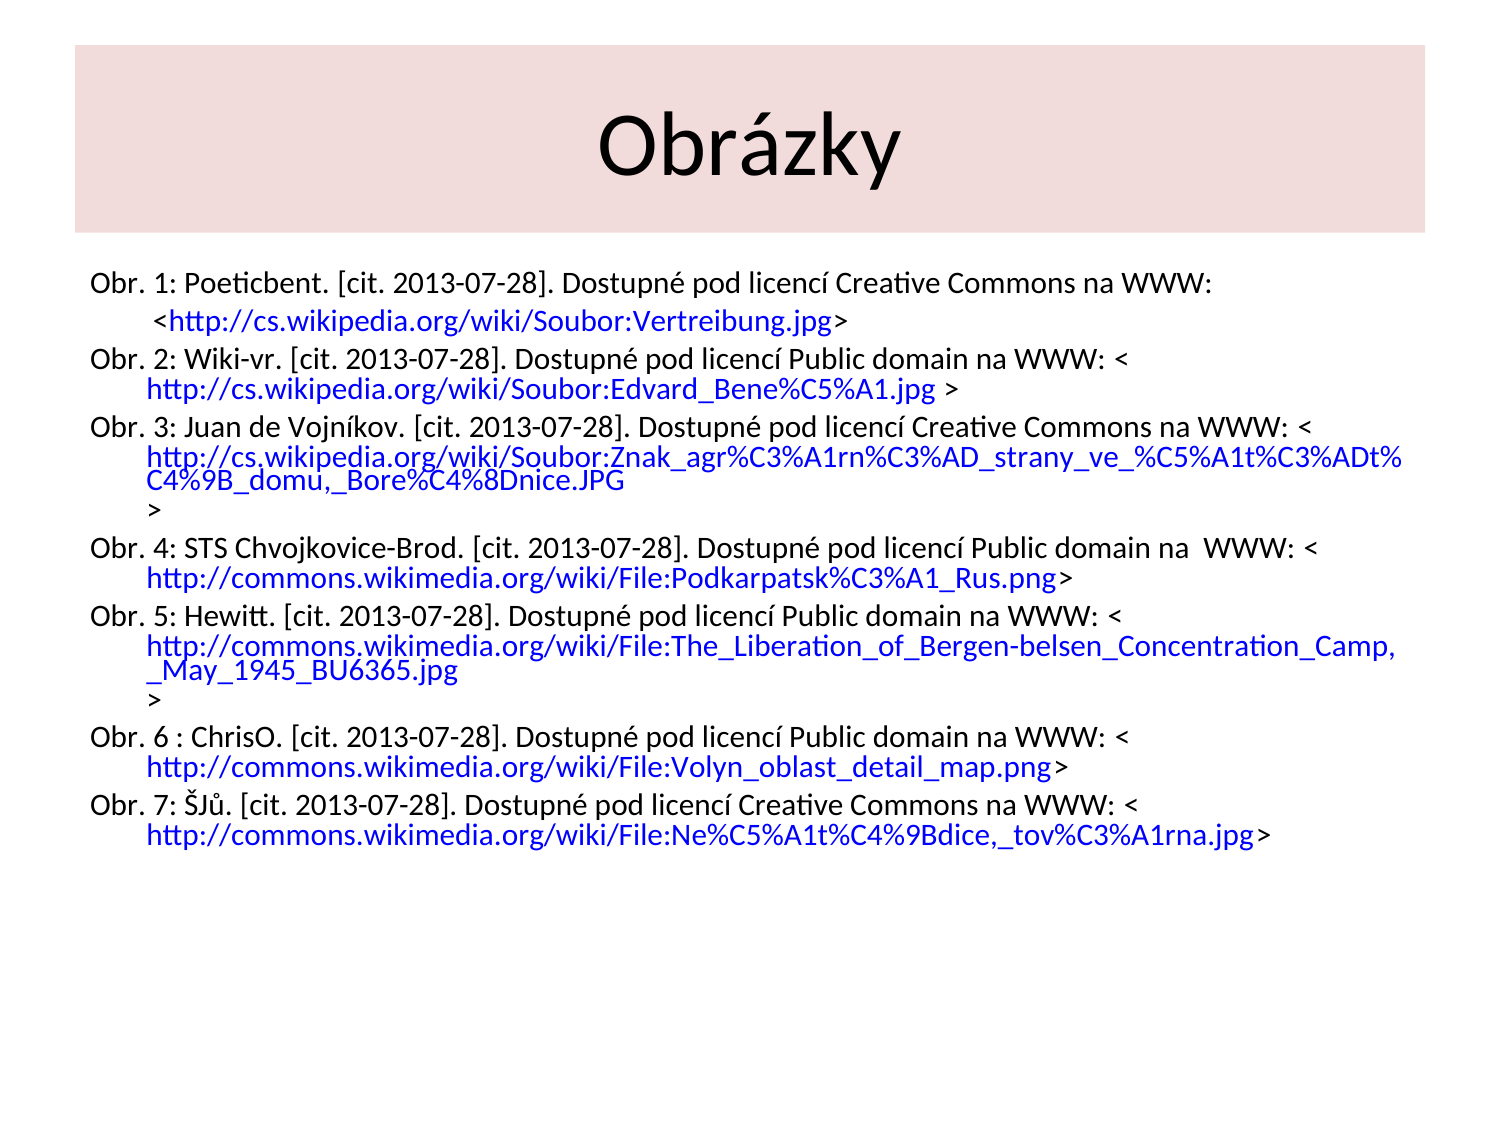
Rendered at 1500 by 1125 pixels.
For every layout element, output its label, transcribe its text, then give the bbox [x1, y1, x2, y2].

title Obrázky [75, 45, 1426, 233]
list Obr. 1: Poeticbent. [cit. 2013-07-28]. Dostupné pod licencí Creative Commons na WWW: <http://cs.wikipedia.org/wiki/Soubor:Vertreibung.jpg> Obr. 2: Wiki-vr. [cit. 2013-07-28]. Dostupné pod licencí Public domain na WWW: <http://cs.wikipedia.org/wiki/Soubor:Edvard_Bene%C5%A1.jpg > Obr. 3: Juan de Vojníkov. [cit. 2013-07-28]. Dostupné pod licencí Creative Commons na WWW: <http://cs.wikipedia.org/wiki/Soubor:Znak_agr%C3%A1rn%C3%AD_strany_ve_%C5%A1t%C3%ADt%C4%9B_domu,_Bore%C4%8Dnice.JPG> Obr. 4: STS Chvojkovice-Brod. [cit. 2013-07-28]. Dostupné pod licencí Public domain na WWW: <http://commons.wikimedia.org/wiki/File:Podkarpatsk%C3%A1_Rus.png> Obr. 5: Hewitt. [cit. 2013-07-28]. Dostupné pod licencí Public domain na WWW: <http://commons.wikimedia.org/wiki/File:The_Liberation_of_Bergen-belsen_Concentration_Camp,_May_1945_BU6365.jpg> Obr. 6 : ChrisO. [cit. 2013-07-28]. Dostupné pod licencí Public domain na WWW: <http://commons.wikimedia.org/wiki/File:Volyn_oblast_detail_map.png> Obr. 7: ŠJů. [cit. 2013-07-28]. Dostupné pod licencí Creative Commons na WWW: <http://commons.wikimedia.org/wiki/File:Ne%C5%A1t%C4%9Bdice,_tov%C3%A1rna.jpg> [75, 262, 1426, 1125]
